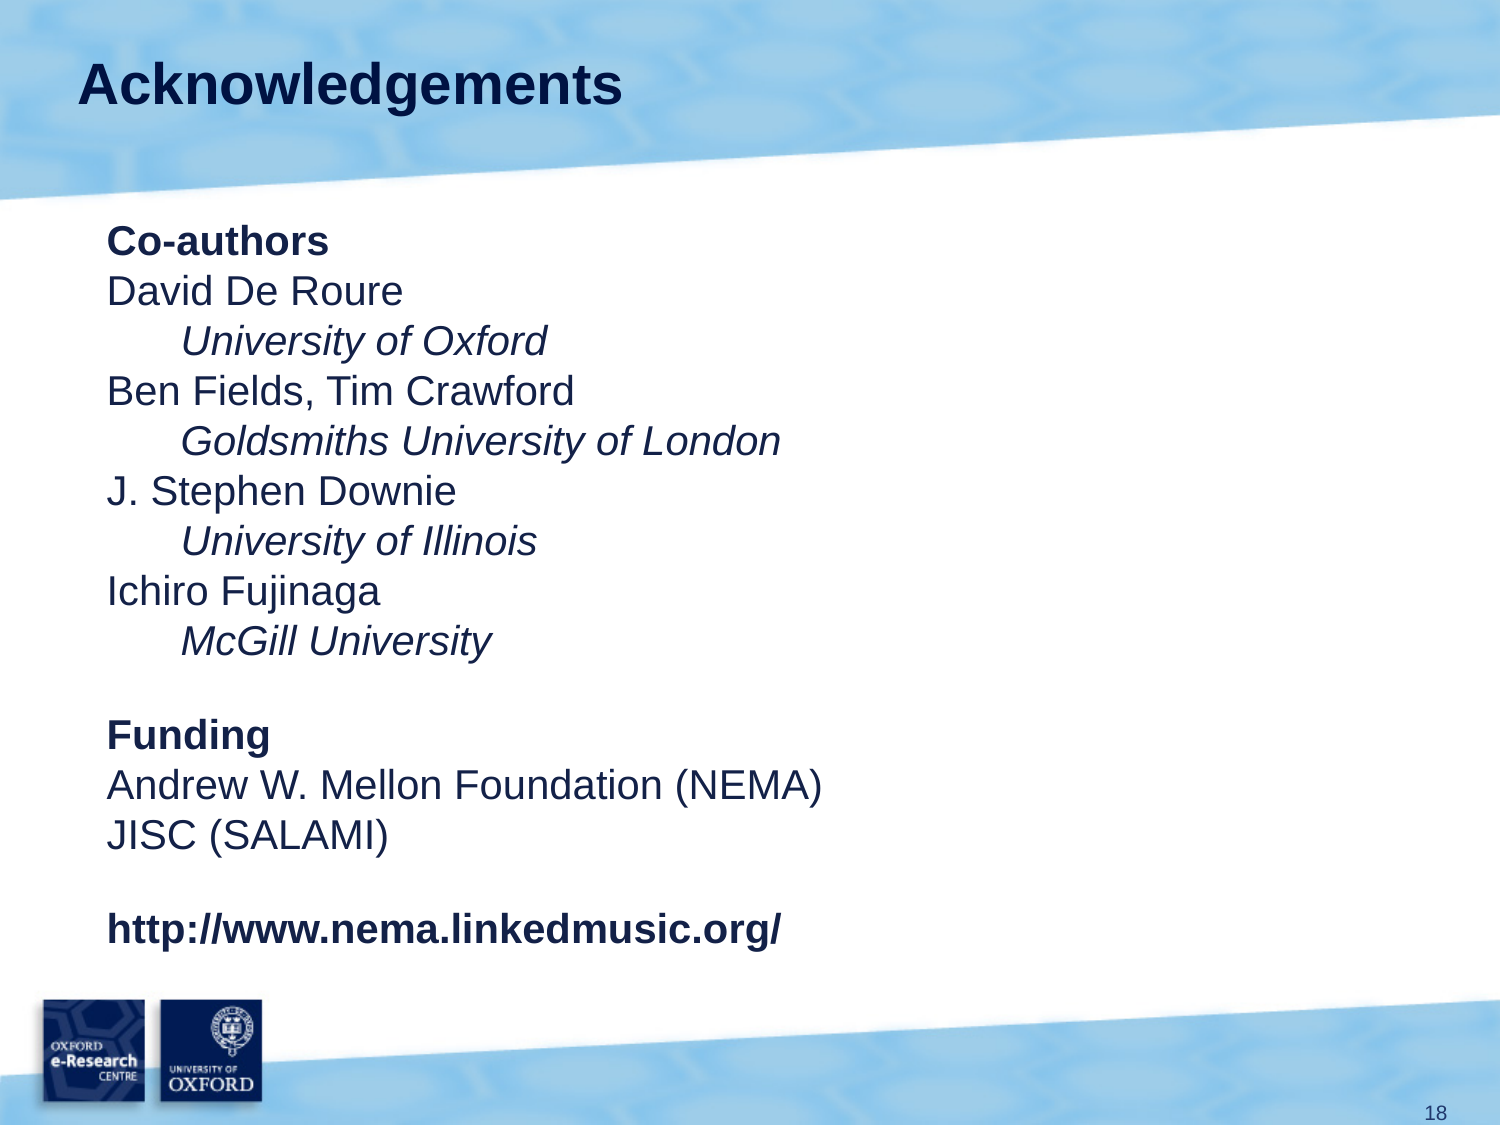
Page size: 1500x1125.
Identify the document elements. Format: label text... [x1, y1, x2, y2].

list Co-authors David De Roure University of Oxford Ben Fields, Tim Crawford Goldsmiths University of London J. Stephen Downie University of Illinois Ichiro Fujinaga McGill University Funding Andrew W. Mellon Foundation (NEMA) JISC (SALAMI) http://www.nema.linkedmusic.org/ [62, 206, 1388, 1063]
picture [0, 944, 1500, 1125]
title Acknowledgements [62, 24, 1409, 138]
picture [0, 0, 1500, 213]
